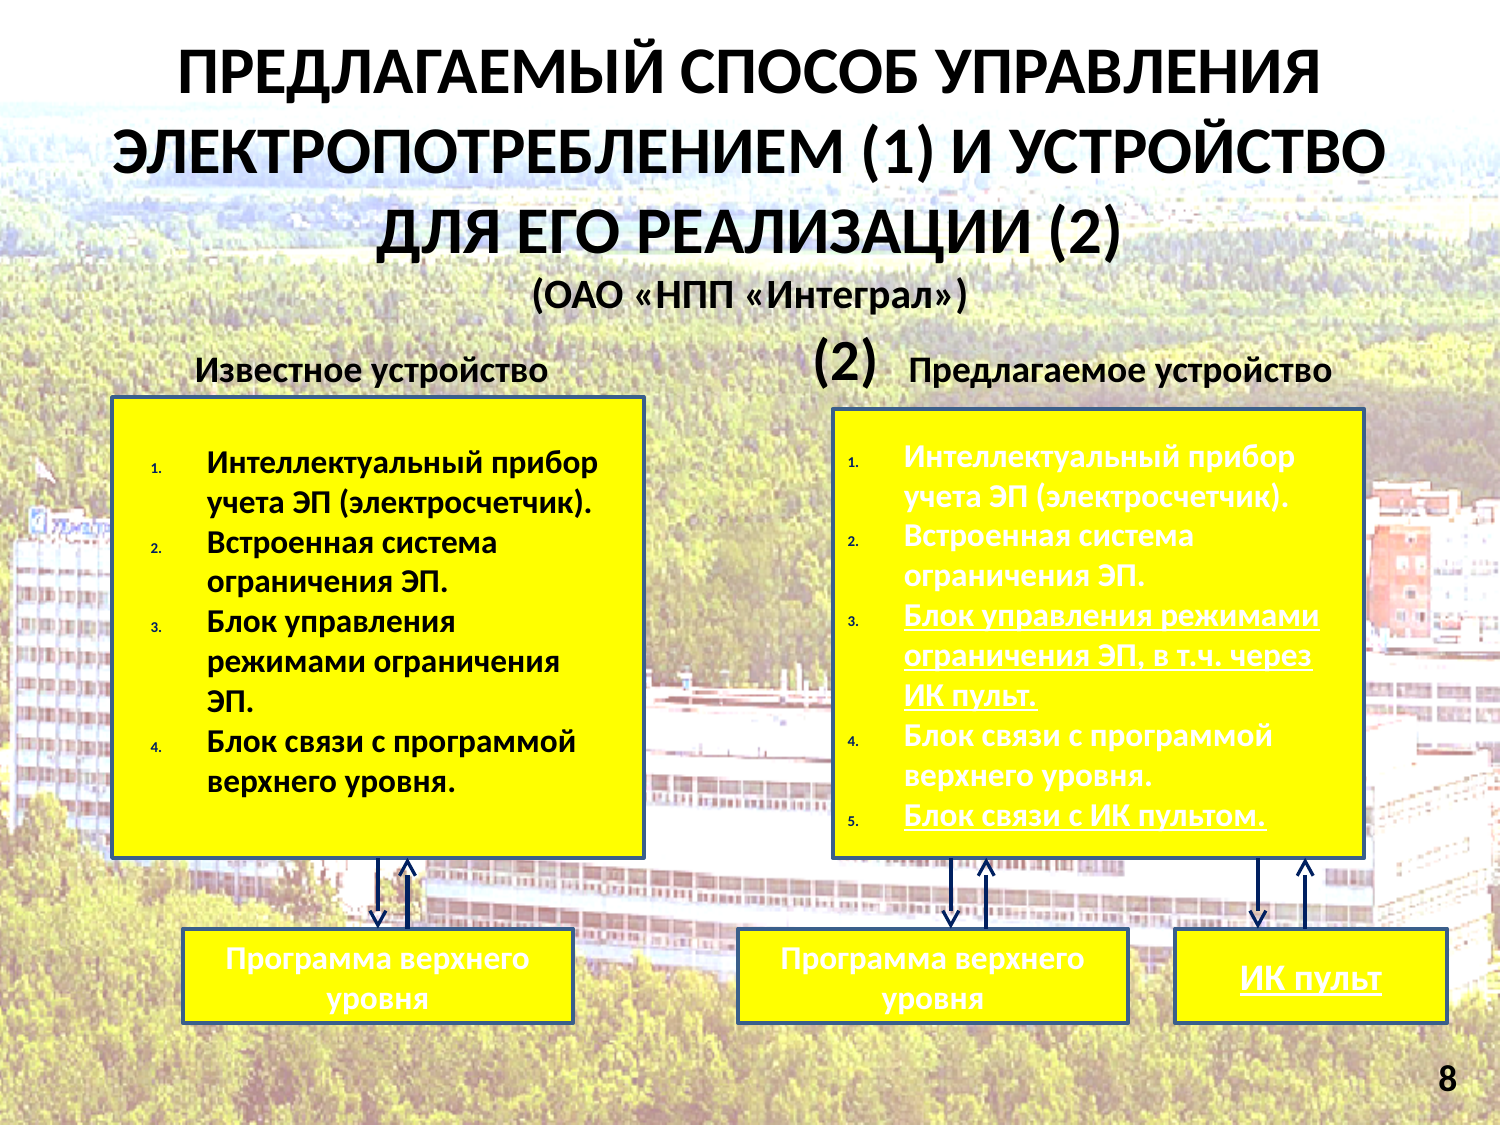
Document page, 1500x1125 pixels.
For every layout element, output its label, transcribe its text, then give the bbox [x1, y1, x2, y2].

text_box Известное устройство [123, 338, 621, 397]
picture [0, 0, 1500, 1125]
text_box [112, 397, 644, 858]
text_box Интеллектуальный прибор учета ЭП (электросчетчик). Встроенная система ограничения ЭП. Блок управления режимами ограничения ЭП. Блок связи с программой верхнего уровня. [135, 432, 621, 807]
text_box ПРЕДЛАГАЕМЫЙ СПОСОБ УПРАВЛЕНИЯ ЭЛЕКТРОПОТРЕБЛЕНИЕМ (1) И УСТРОЙСТВО ДЛЯ ЕГО РЕАЛИЗАЦИИ (2) (ОАО «НПП «Интеграл») [53, 19, 1447, 324]
text_box 8 [1423, 1046, 1473, 1107]
text_box (2) [797, 314, 894, 400]
text_box ИК пульт [1175, 928, 1447, 1024]
text_box Программа верхнего уровня [183, 928, 573, 1024]
text_box Предлагаемое устройство [893, 338, 1348, 398]
text_box Программа верхнего уровня [738, 928, 1128, 1024]
text_box Интеллектуальный прибор учета ЭП (электросчетчик). Встроенная система ограничения ЭП. Блок управления режимами ограничения ЭП, в т.ч. через ИК пульт. Блок связи с программой верхнего уровня. Блок связи с ИК пультом. [832, 408, 1365, 858]
